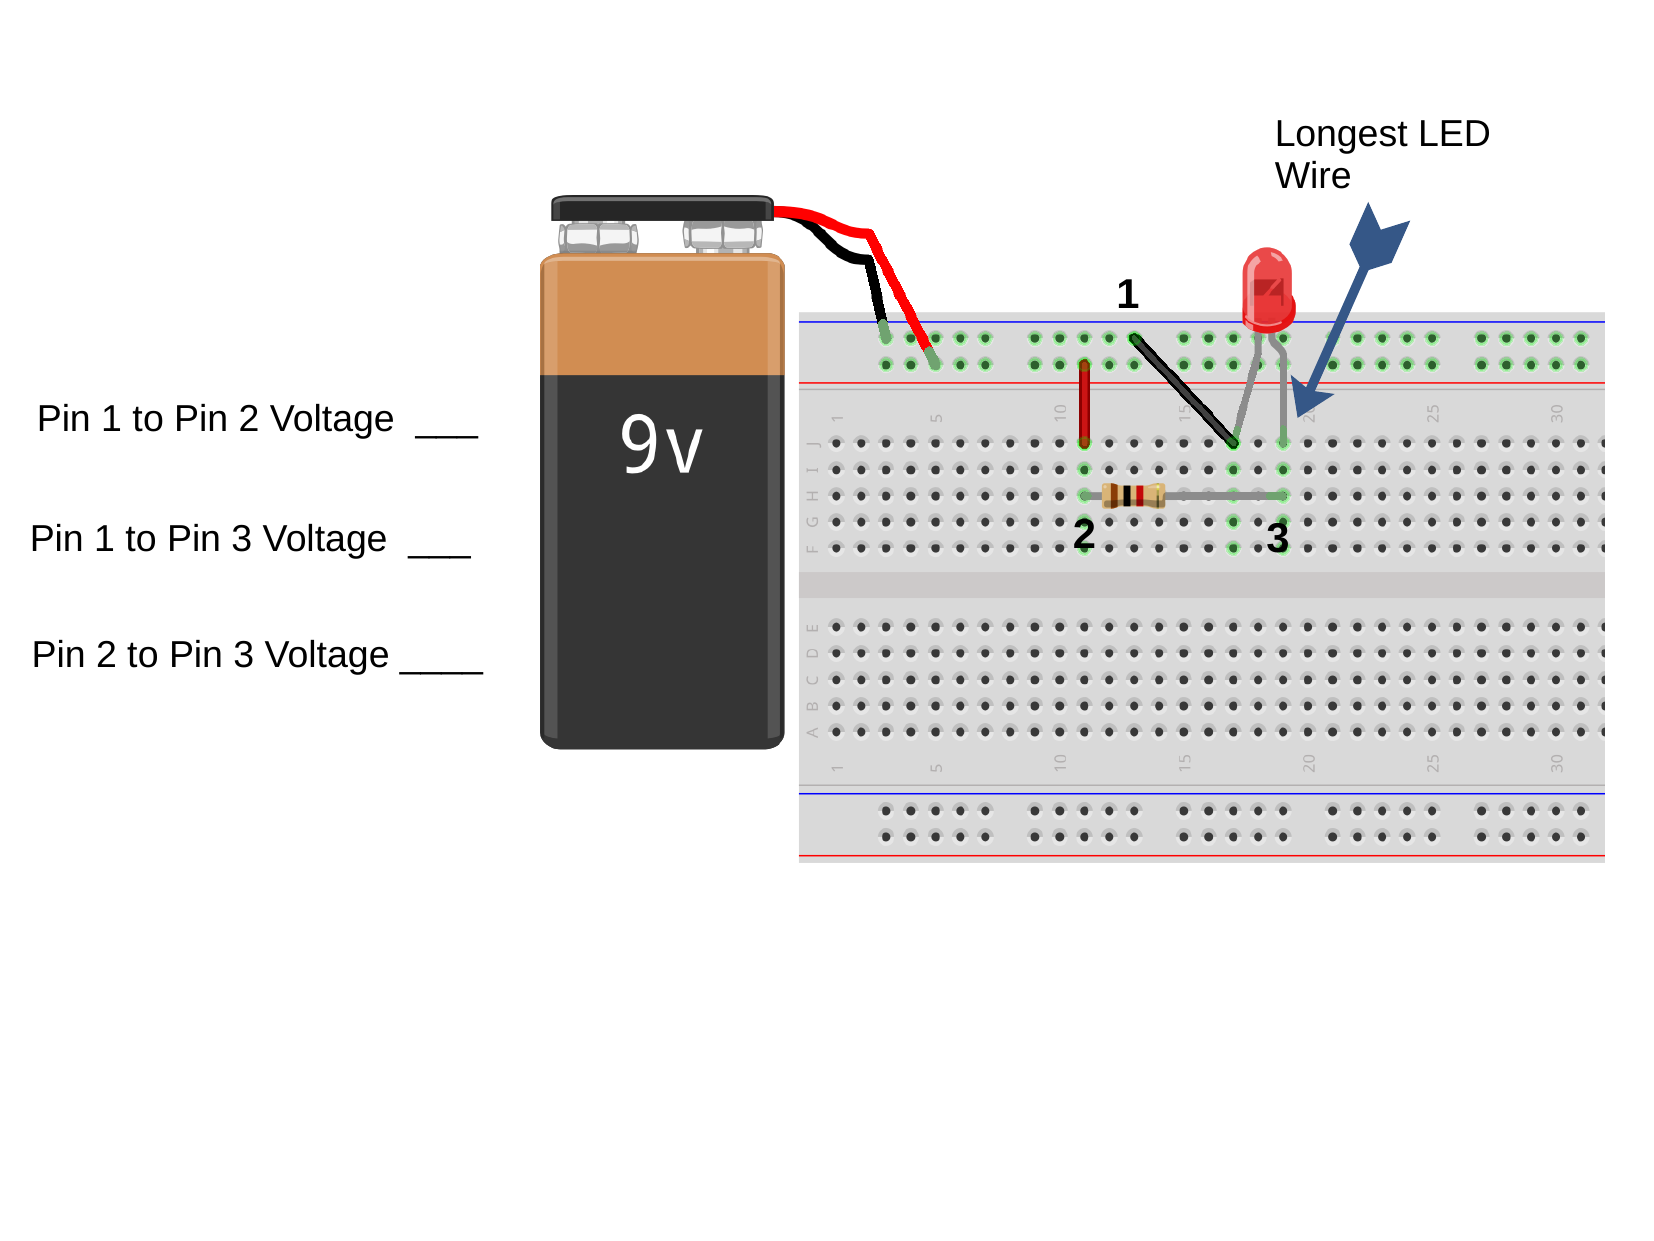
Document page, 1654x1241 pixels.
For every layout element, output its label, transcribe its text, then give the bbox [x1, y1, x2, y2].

text_box 2 [1058, 503, 1112, 566]
text_box Pin 1 to Pin 2 Voltage ___ [22, 390, 494, 447]
text_box 1 [1101, 263, 1155, 326]
text_box Longest LED Wire [1260, 105, 1517, 195]
text_box Pin 2 to Pin 3 Voltage ____ [16, 626, 542, 684]
picture [540, 195, 1606, 931]
text_box Pin 1 to Pin 3 Voltage ___ [15, 510, 486, 567]
text_box 3 [1251, 507, 1305, 570]
